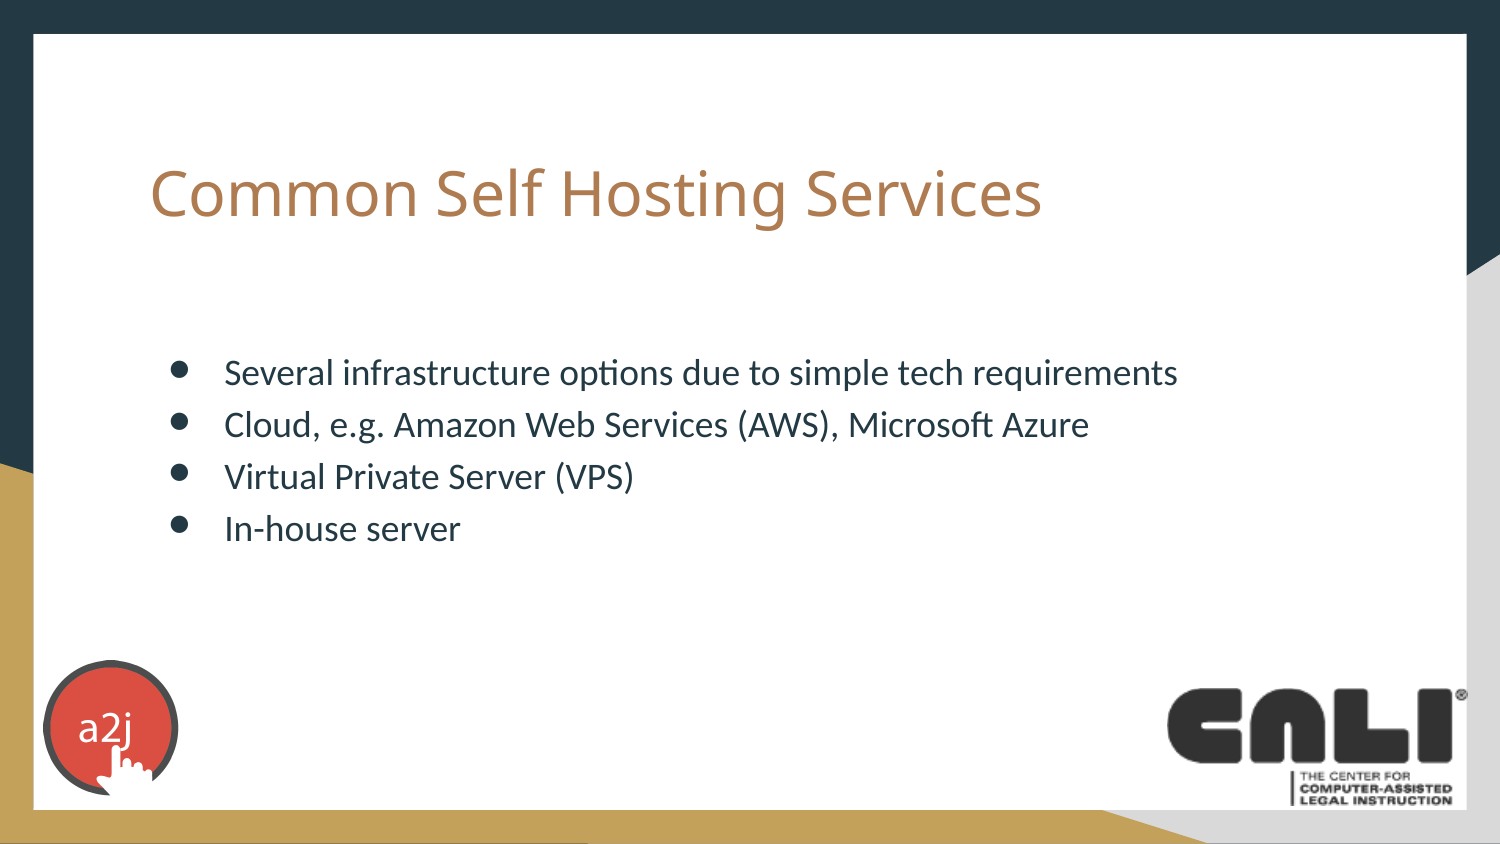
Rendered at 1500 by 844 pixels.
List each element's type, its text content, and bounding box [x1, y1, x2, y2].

title Common Self Hosting Services [134, 138, 1366, 296]
picture [1167, 688, 1468, 806]
list Several infrastructure options due to simple tech requirements Cloud, e.g. Amazon Web Services (AWS), Microsoft Azure Virtual Private Server (VPS) In-house server [134, 326, 1366, 729]
picture [43, 660, 182, 806]
